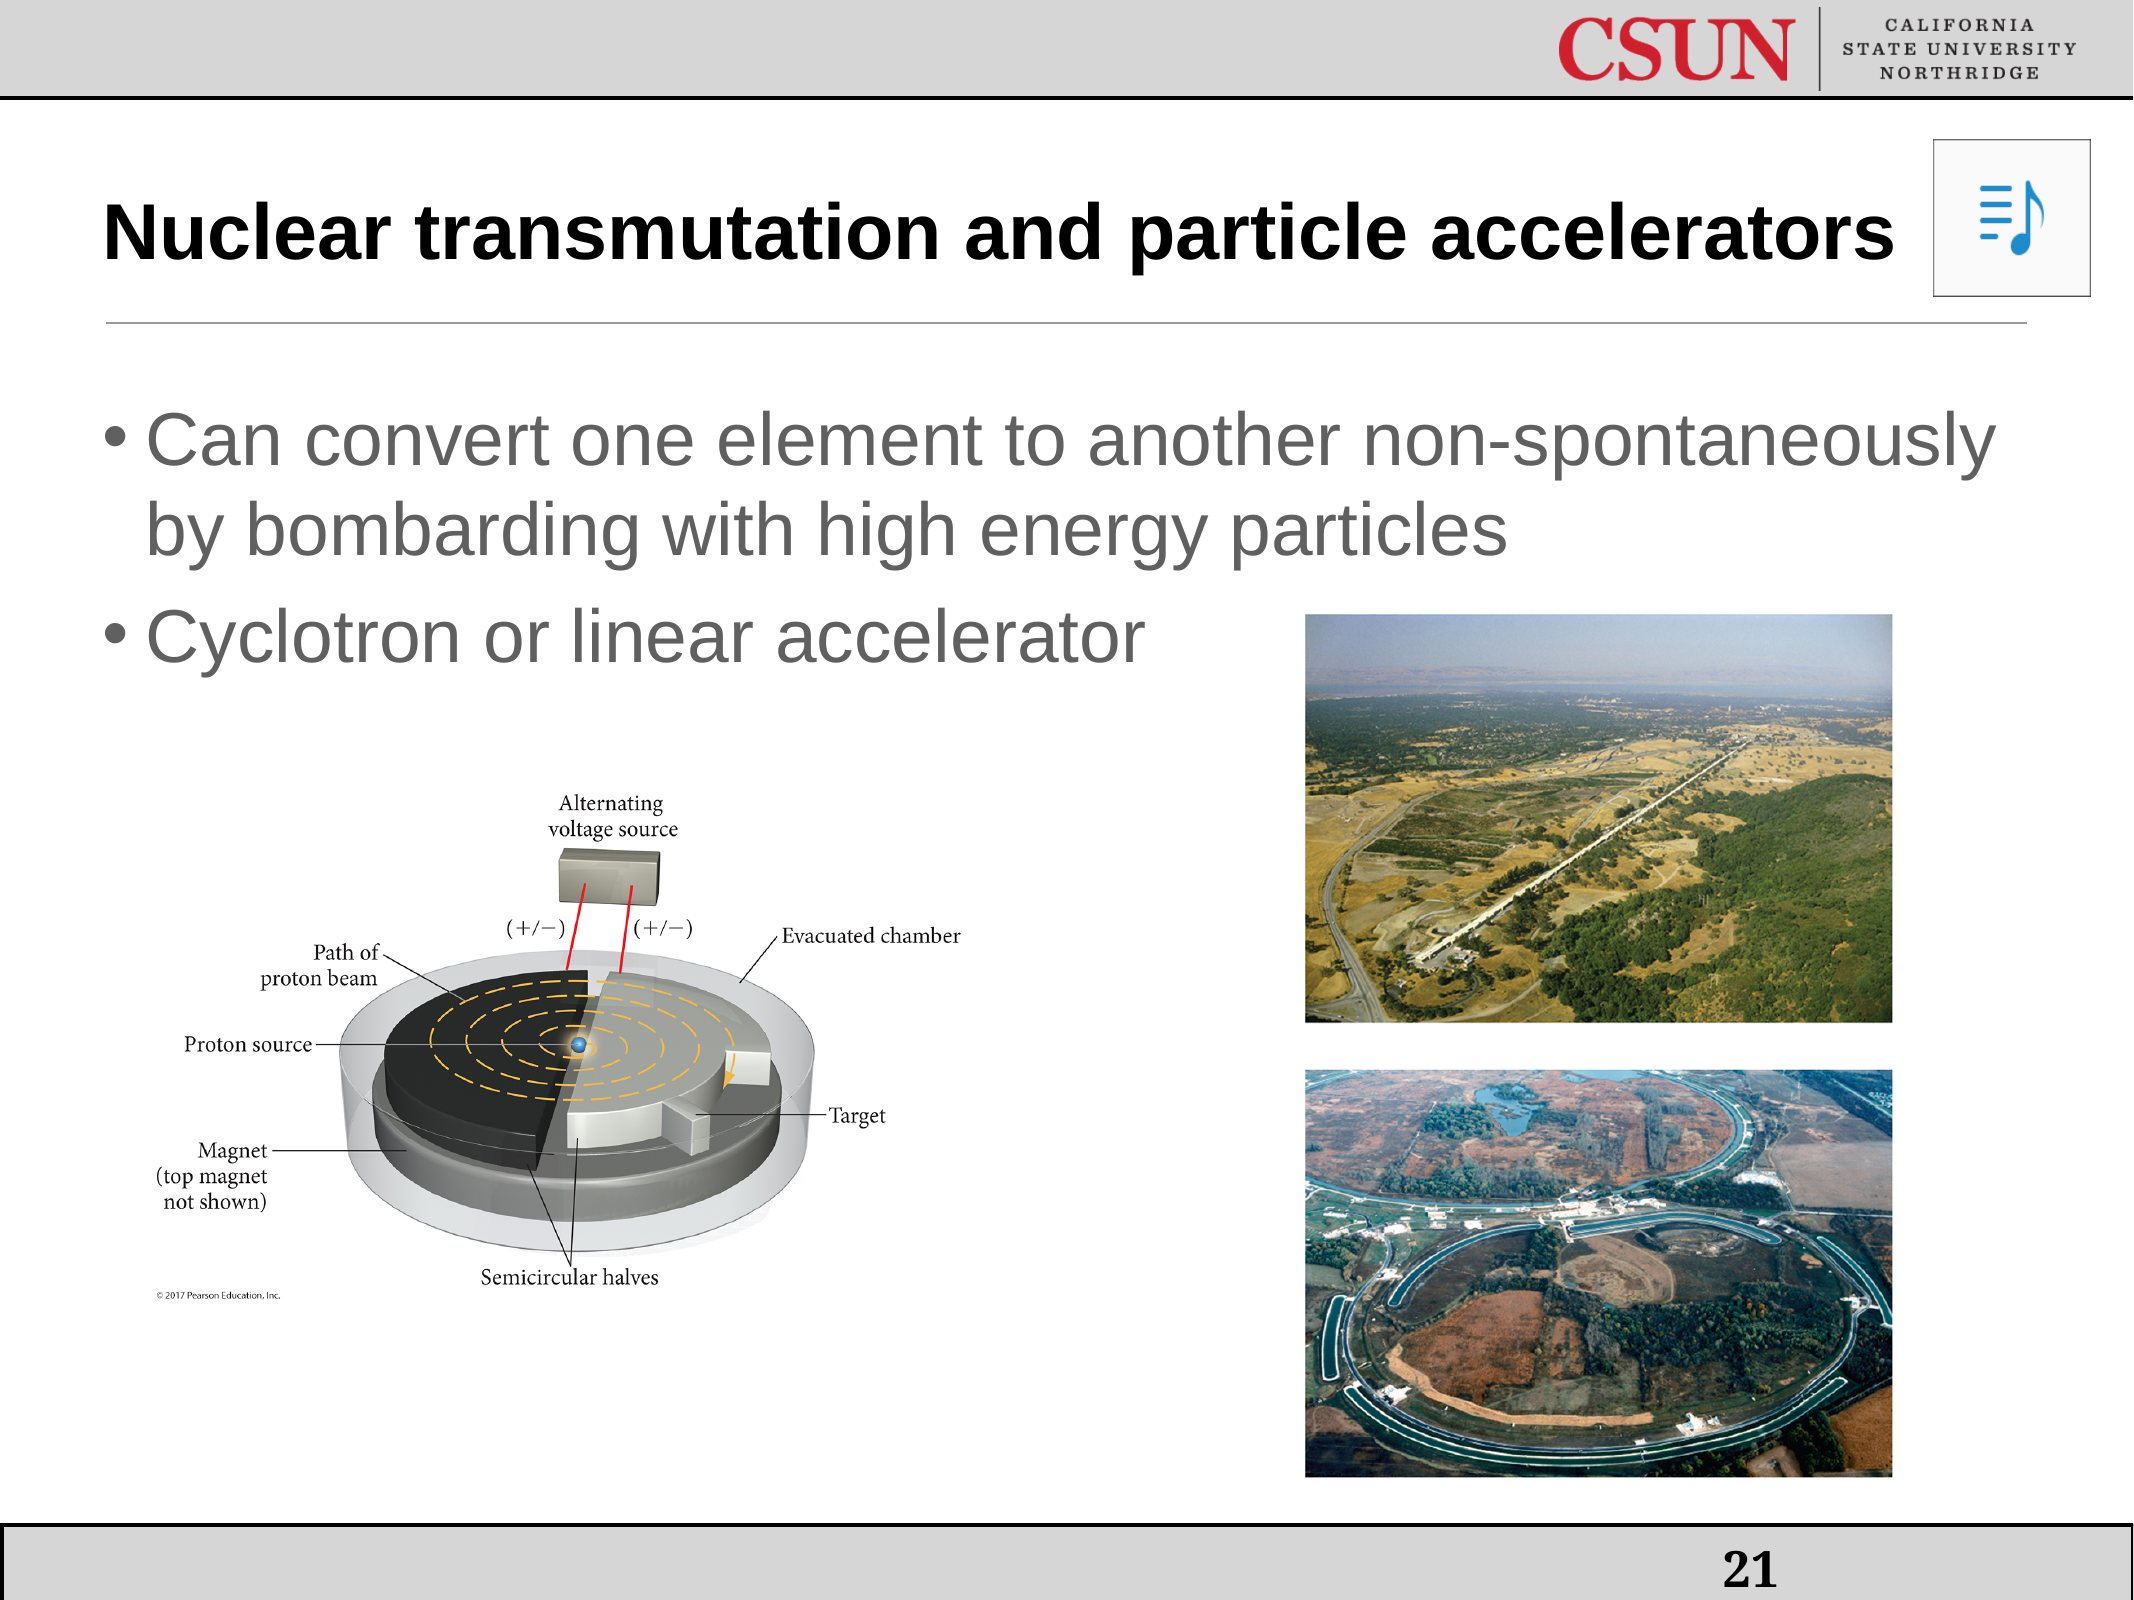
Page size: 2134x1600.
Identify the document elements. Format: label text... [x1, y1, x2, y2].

picture [150, 787, 967, 1304]
picture [1559, 7, 2076, 91]
picture [1296, 605, 1901, 1486]
text_box [1932, 137, 2093, 299]
title Nuclear transmutation and particle accelerators [93, 104, 2040, 284]
list Can convert one element to another non-spontaneously by bombarding with high energy particles Cyclotron or linear accelerator [93, 382, 2040, 844]
